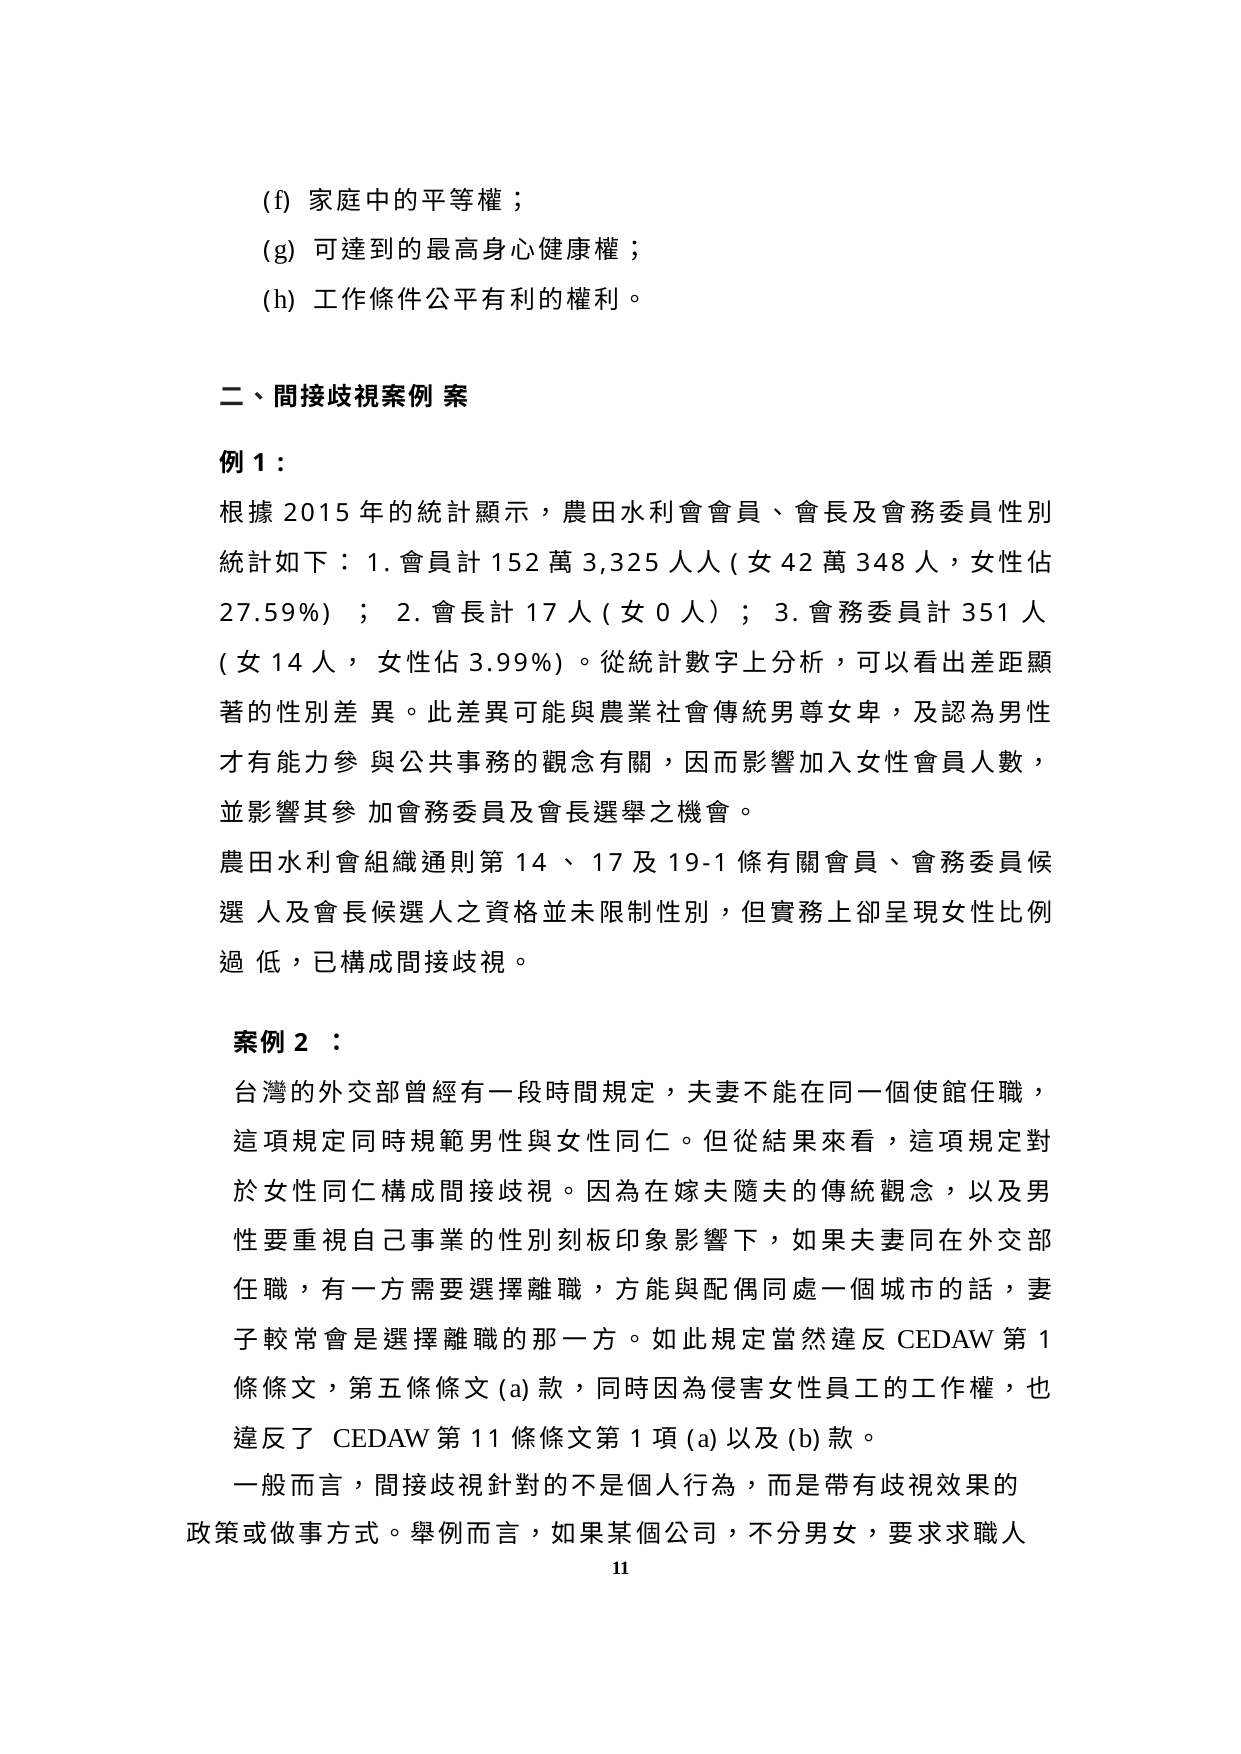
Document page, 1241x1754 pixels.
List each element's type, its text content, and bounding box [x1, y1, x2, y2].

text_box (f) 家庭中的平等權； (g) 可達到的最高身心健康權； (h) 工作條件公平有利的權利。 二、間接歧視案例 案例1 : 根據2015年的統計顯示，農田水利會會員、會長及會務委員性別 統計如下：1.會員計152萬3,325人人(女42萬348人，女性佔 27.59%) ； 2.會長計17人(女0人）；3.會務委員計351人(女14人， 女性佔3.99%)。從統計數字上分析，可以看出差距顯著的性別差 異。此差異可能與農業社會傳統男尊女卑，及認為男性才有能力參 與公共事務的觀念有關，因而影響加入女性會員人數，並影響其參 加會務委員及會長選舉之機會。 農田水利會組織通則第14、17及19-1條有關會員、會務委員候選 人及會長候選人之資格並未限制性別，但實務上卻呈現女性比例過 低，已構成間接歧視。 案例2 ： 台灣的外交部曾經有一段時間規定，夫妻不能在同一個使館任職， 這項規定同時規範男性與女性同仁。但從結果來看，這項規定對 於女性同仁構成間接歧視。因為在嫁夫隨夫的傳統觀念，以及男 性要重視自己事業的性別刻板印象影響下，如果夫妻同在外交部 任職，有一方需要選擇離職，方能與配偶同處一個城市的話，妻 子較常會是選擇離職的那一方。如此規定當然違反CEDAW第1 條條文，第五條條文(a)款，同時因為侵害女性員工的工作權，也 違反了 CEDAW第11條條文第1項(a)以及(b)款。 一般而言，間接歧視針對的不是個人行為，而是帶有歧視效果的 政策或做事方式。舉例而言，如果某個公司，不分男女，要求求職人 11 [186, 165, 1056, 1623]
